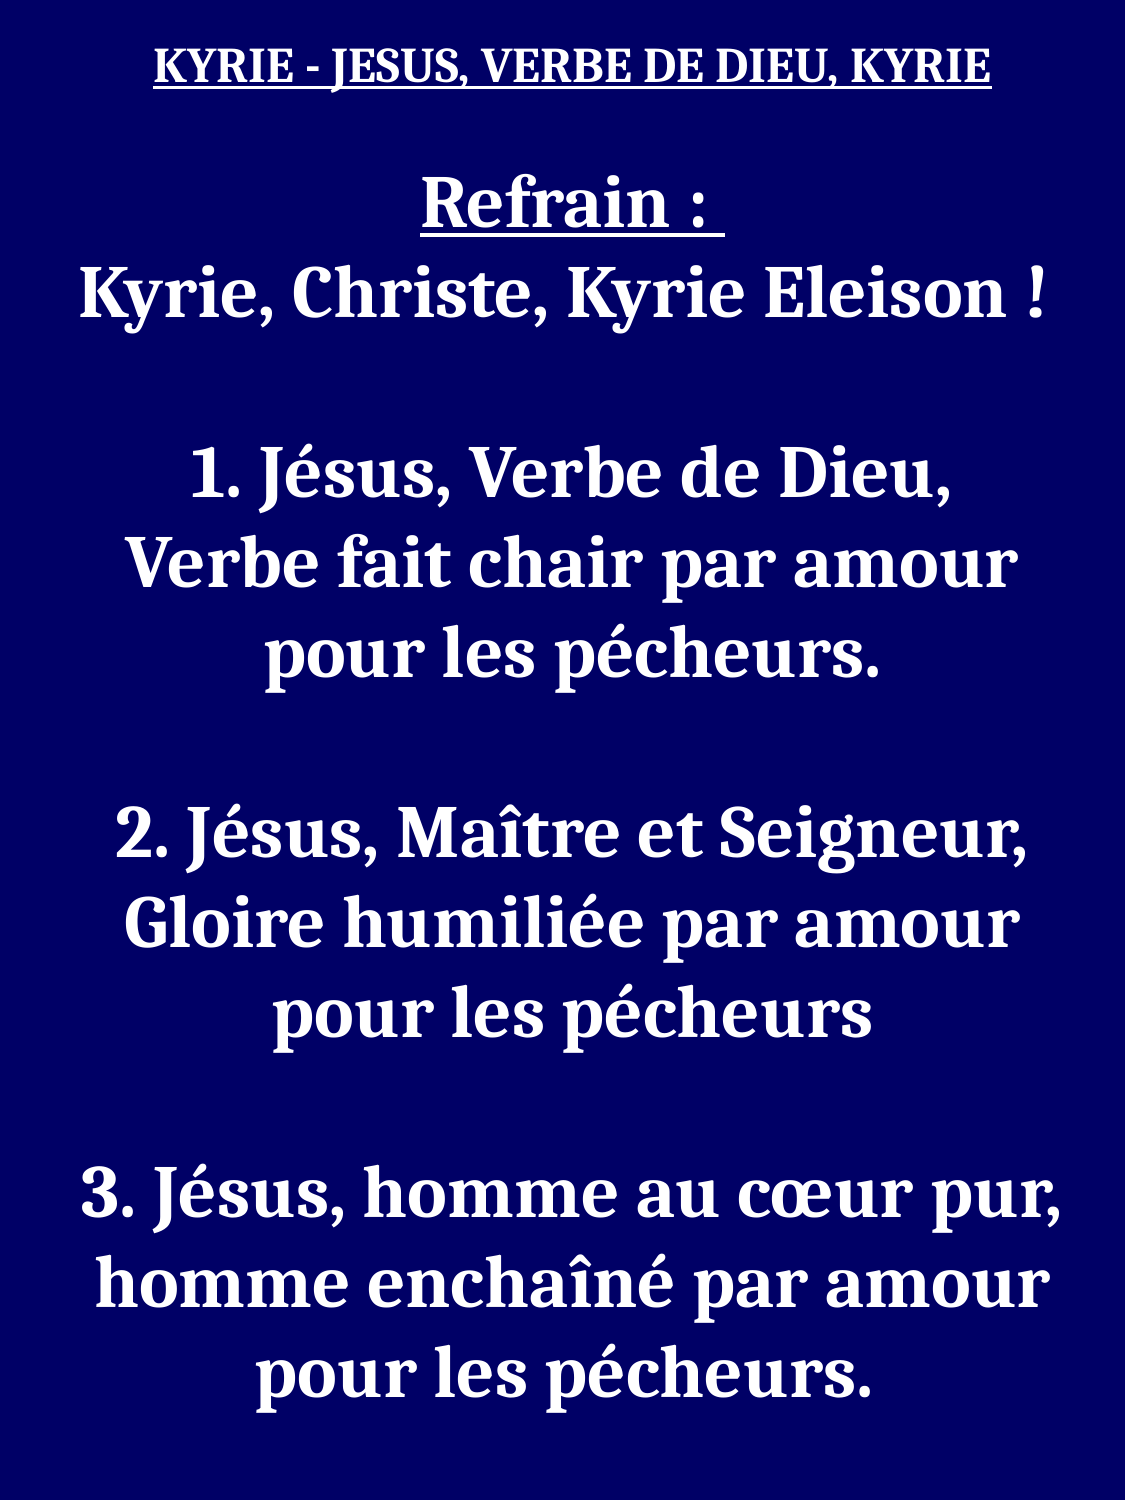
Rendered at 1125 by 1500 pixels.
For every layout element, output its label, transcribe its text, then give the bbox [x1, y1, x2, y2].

text_box KYRIE - JESUS, VERBE DE DIEU, KYRIE Refrain : Kyrie, Christe, Kyrie Eleison ! 1. Jésus, Verbe de Dieu, Verbe fait chair par amour pour les pécheurs. 2. Jésus, Maître et Seigneur, Gloire humiliée par amour pour les pécheurs 3. Jésus, homme au cœur pur, homme enchaîné par amour pour les pécheurs. [47, 25, 1099, 1419]
